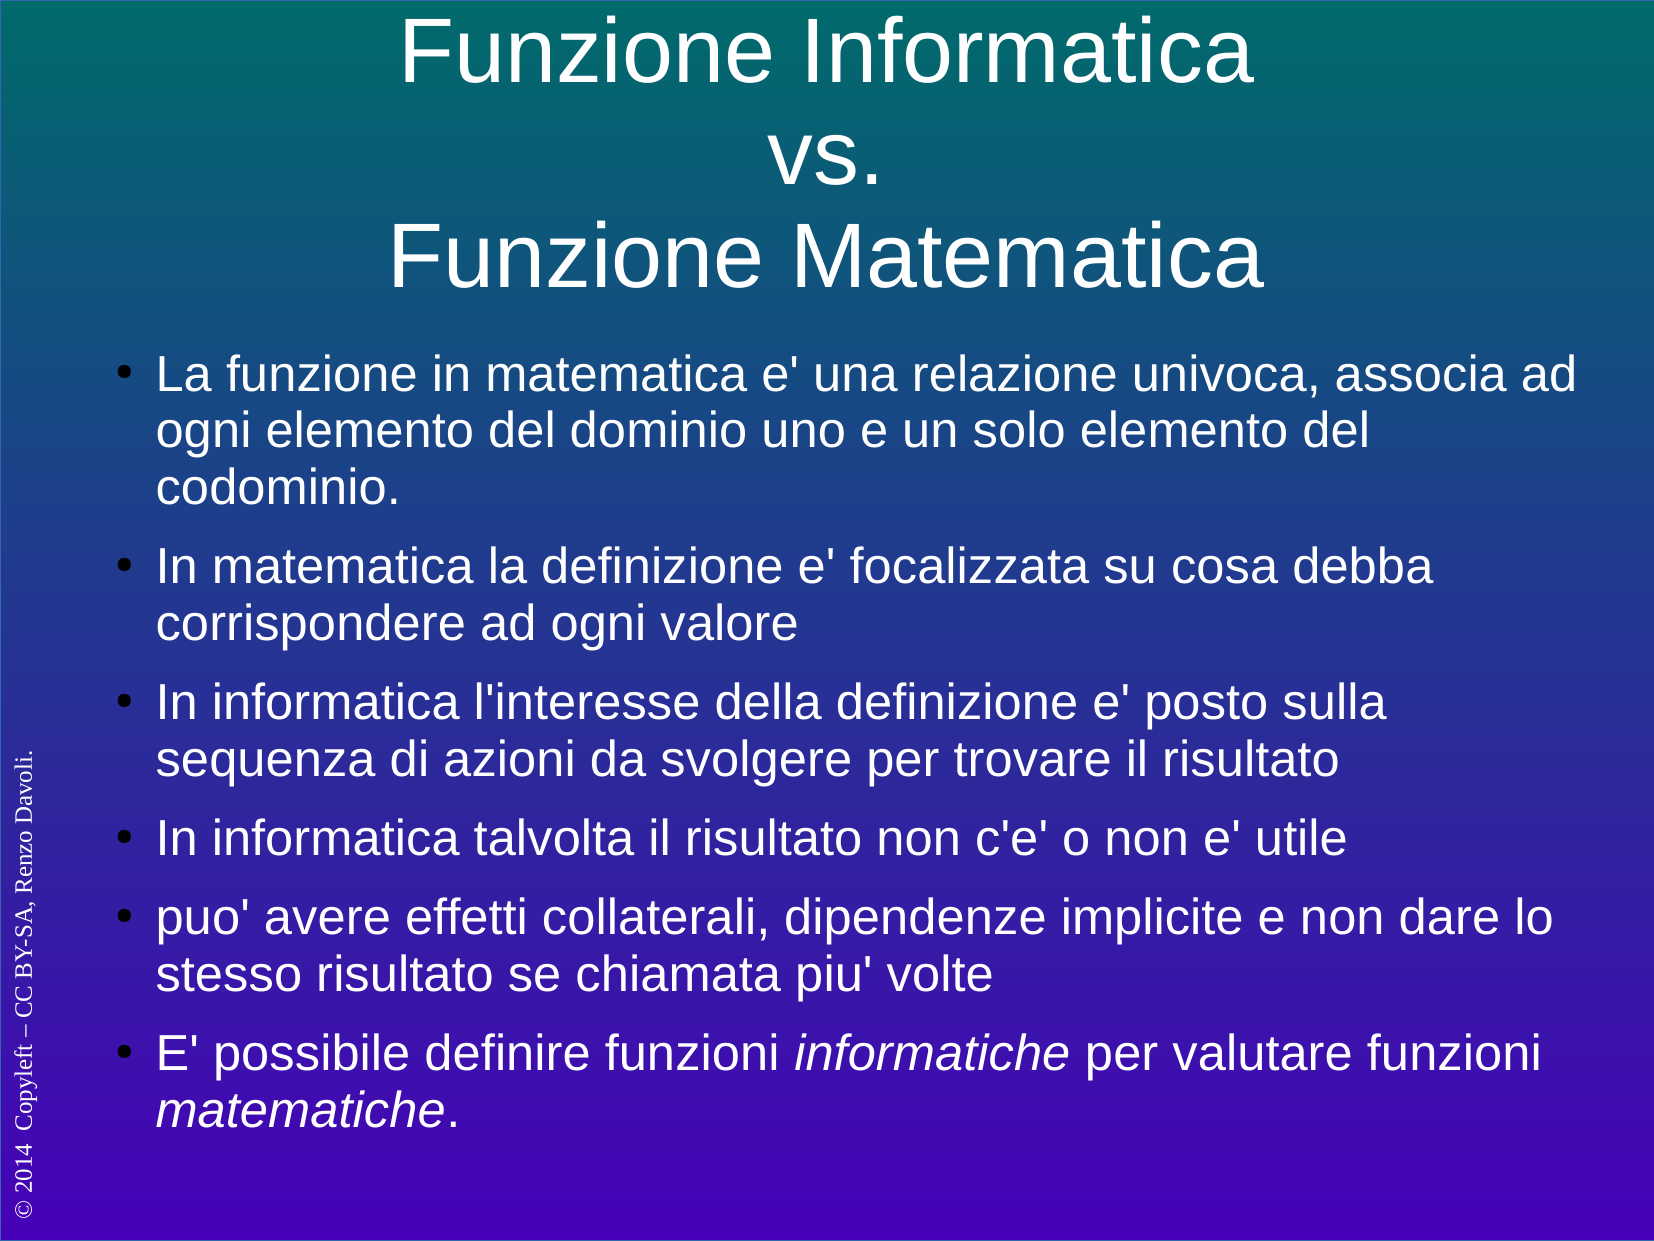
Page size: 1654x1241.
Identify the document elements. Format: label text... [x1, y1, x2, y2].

title Funzione Informatica vs. Funzione Matematica [82, 0, 1571, 307]
list La funzione in matematica e' una relazione univoca, associa ad ogni elemento del dominio uno e un solo elemento del codominio. In matematica la definizione e' focalizzata su cosa debba corrispondere ad ogni valore In informatica l'interesse della definizione e' posto sulla sequenza di azioni da svolgere per trovare il risultato In informatica talvolta il risultato non c'e' o non e' utile puo' avere effetti collaterali, dipendenze implicite e non dare lo stesso risultato se chiamata piu' volte E' possibile definire funzioni informatiche per valutare funzioni matematiche. [101, 345, 1591, 1141]
